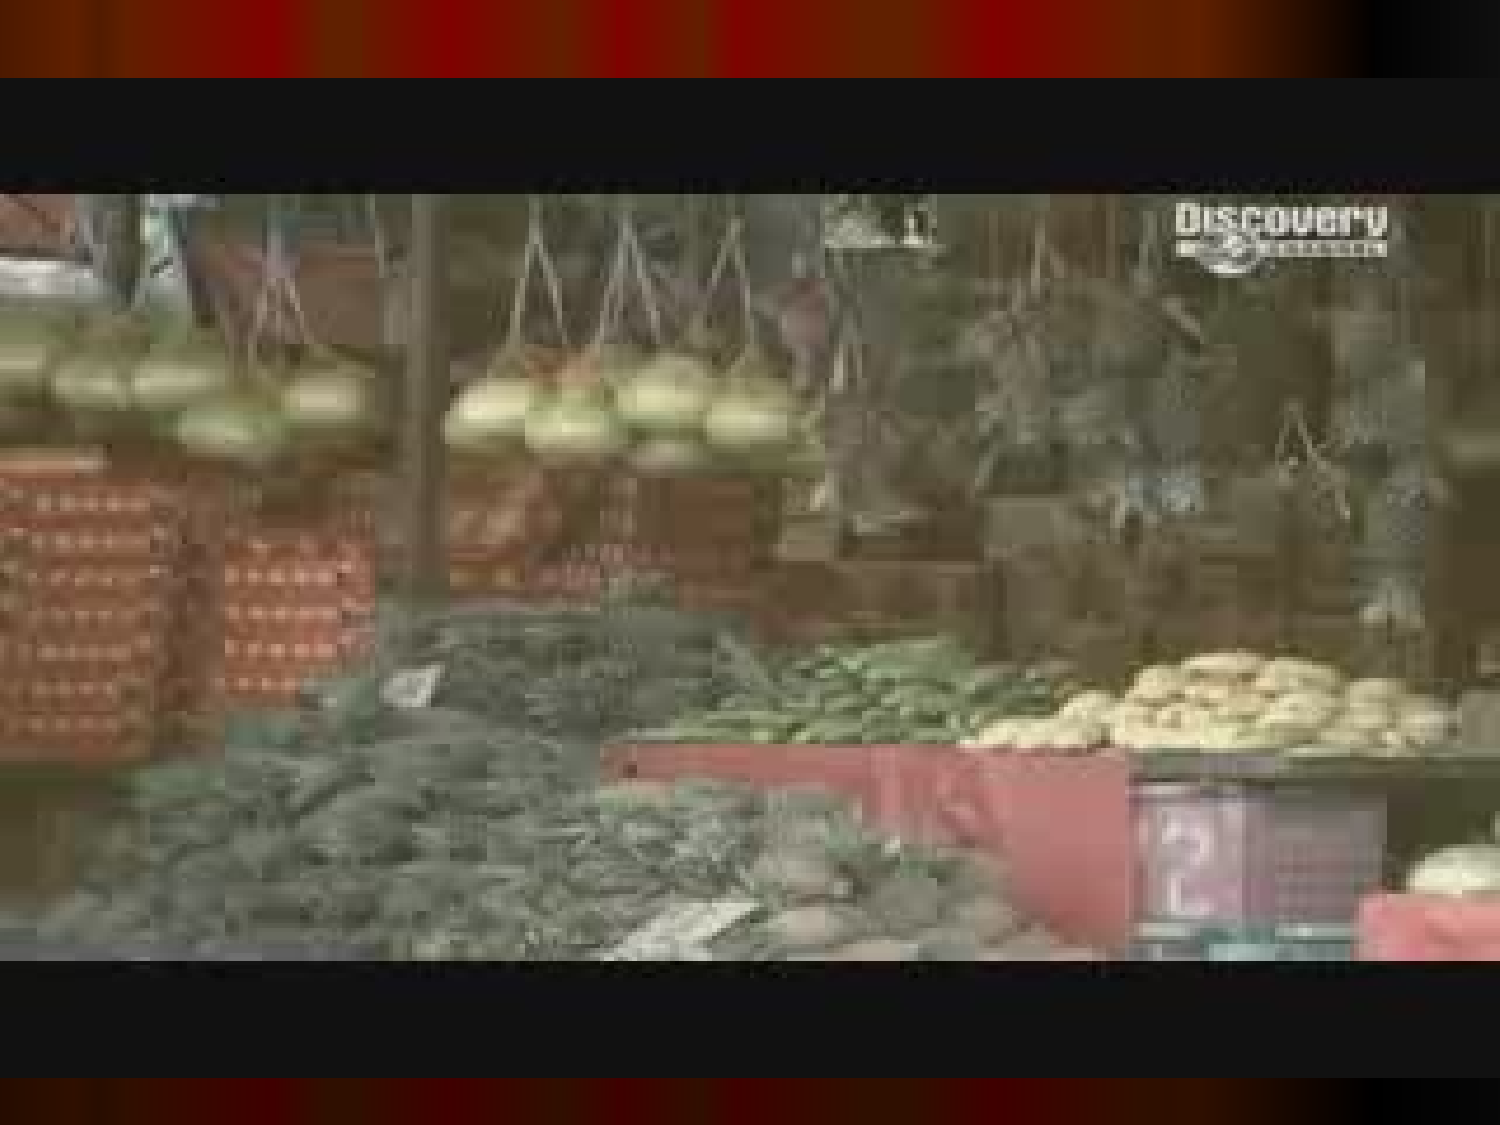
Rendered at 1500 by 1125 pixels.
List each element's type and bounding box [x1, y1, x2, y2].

picture [0, 78, 1500, 1078]
